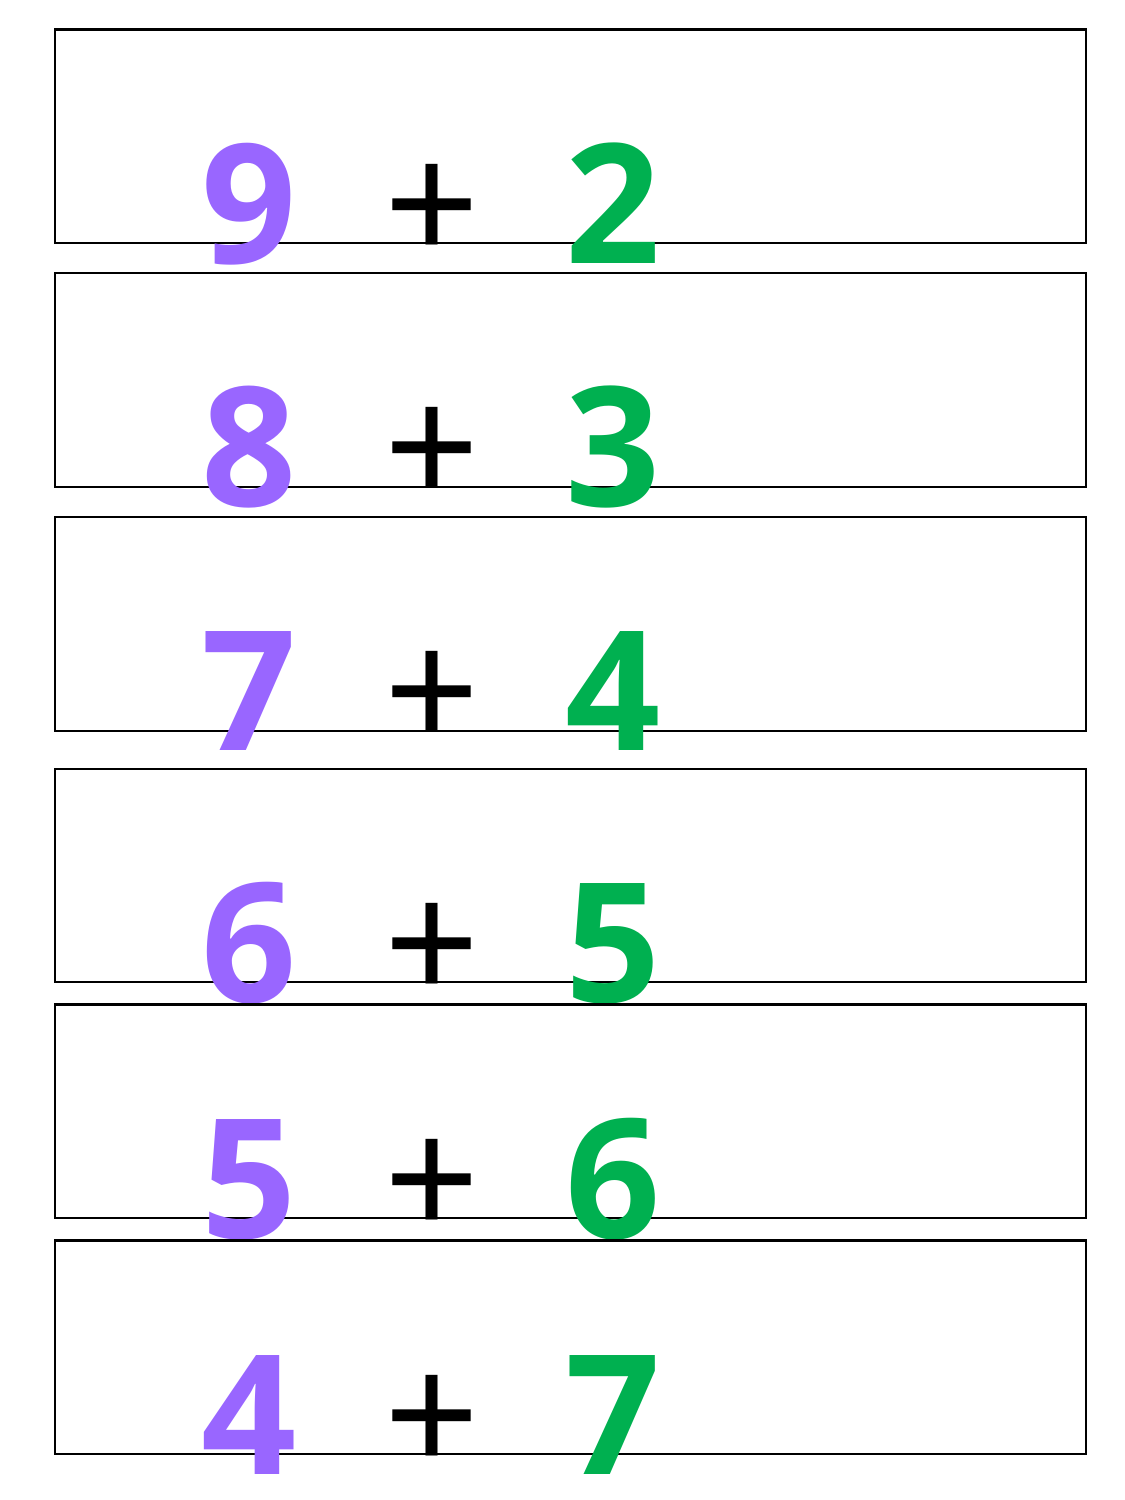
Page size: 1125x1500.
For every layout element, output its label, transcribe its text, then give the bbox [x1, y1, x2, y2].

text_box [55, 517, 1086, 731]
text_box 6 + 5 [187, 828, 677, 1005]
text_box [55, 1241, 1086, 1454]
text_box 5 + 6 [187, 1064, 677, 1241]
text_box [55, 1005, 1086, 1218]
text_box 4 + 7 [187, 1300, 677, 1500]
text_box [55, 273, 1086, 487]
text_box 8 + 3 [187, 333, 677, 517]
text_box 9 + 2 [187, 89, 677, 273]
text_box [55, 30, 1086, 243]
text_box 7 + 4 [187, 576, 677, 769]
text_box [55, 769, 1086, 982]
